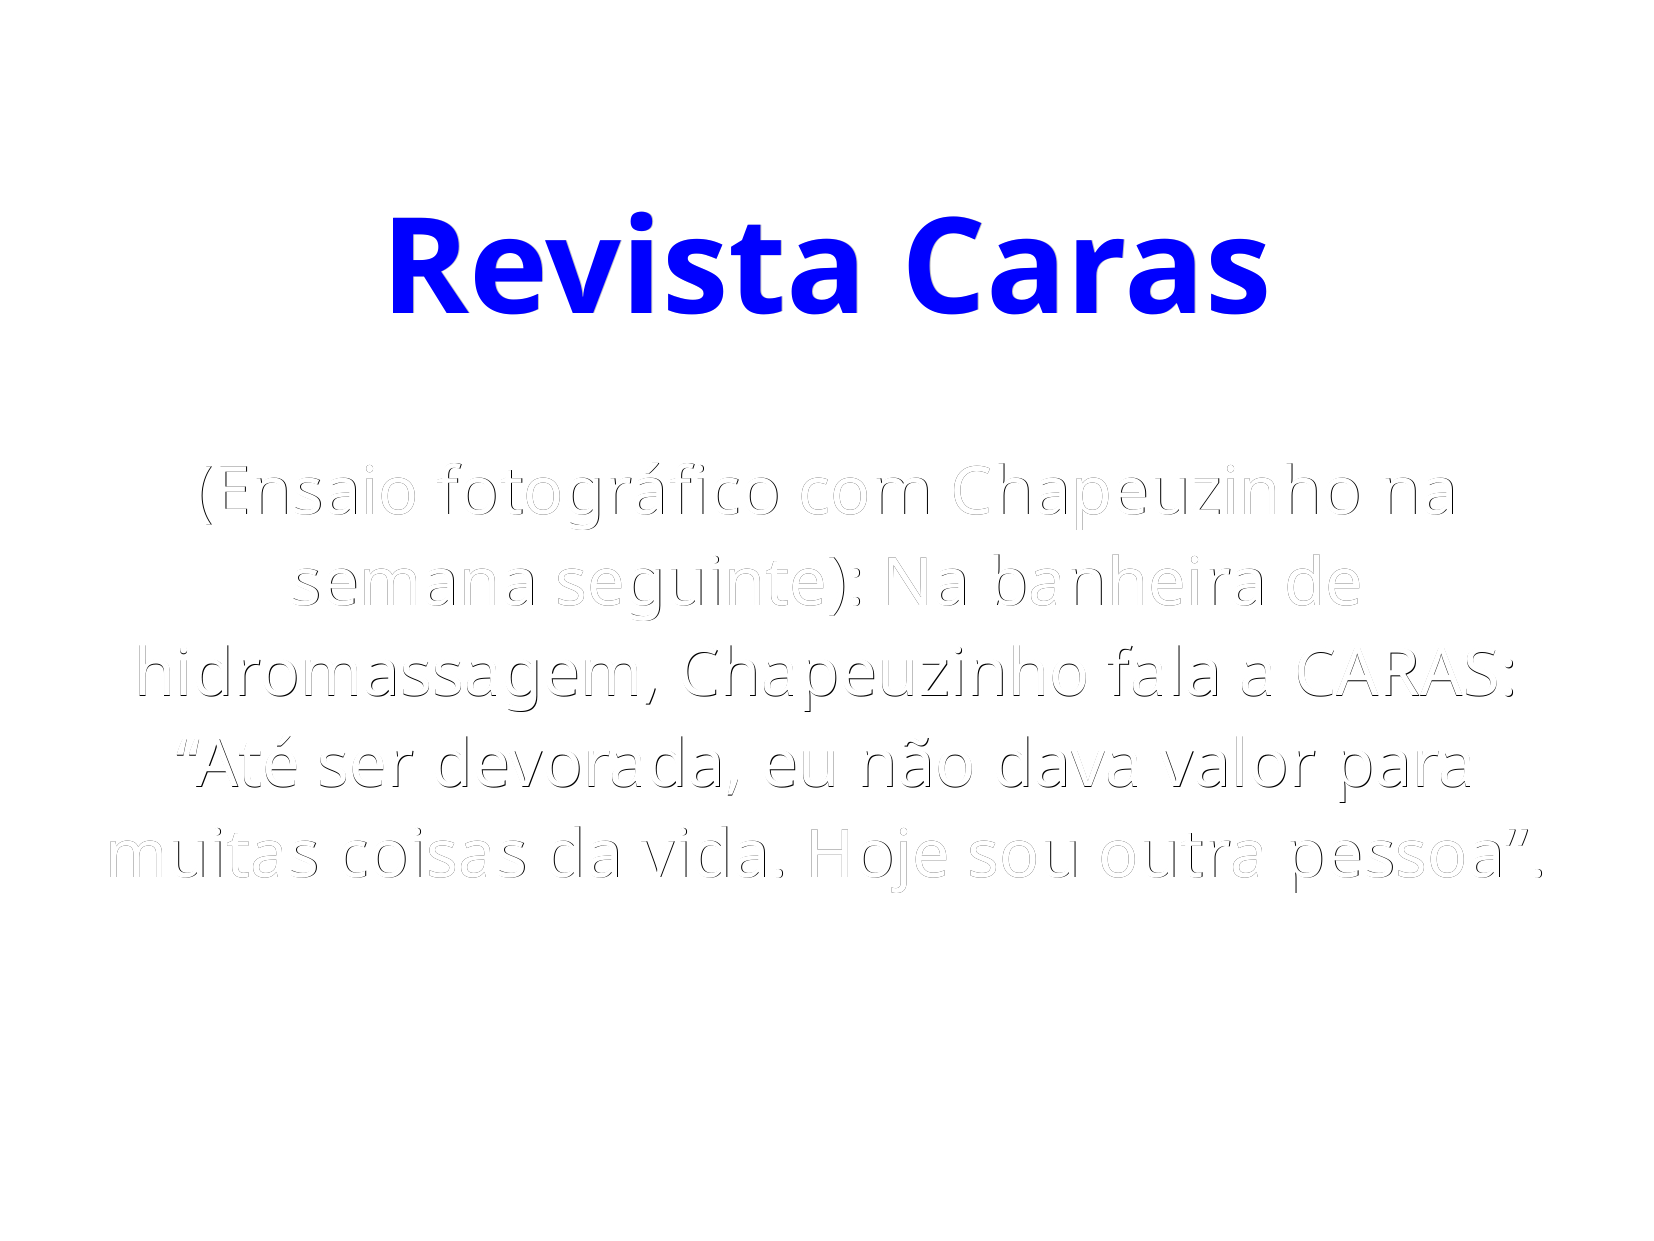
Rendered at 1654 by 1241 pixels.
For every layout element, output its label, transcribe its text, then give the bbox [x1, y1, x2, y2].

subtitle Revista Caras (Ensaio fotográfico com Chapeuzinho na semana seguinte): Na banheira de hidromassagem, Chapeuzinho fala a CARAS: “Até ser devorada, eu não dava valor para muitas coisas da vida. Hoje sou outra pessoa”. [82, 56, 1571, 1102]
